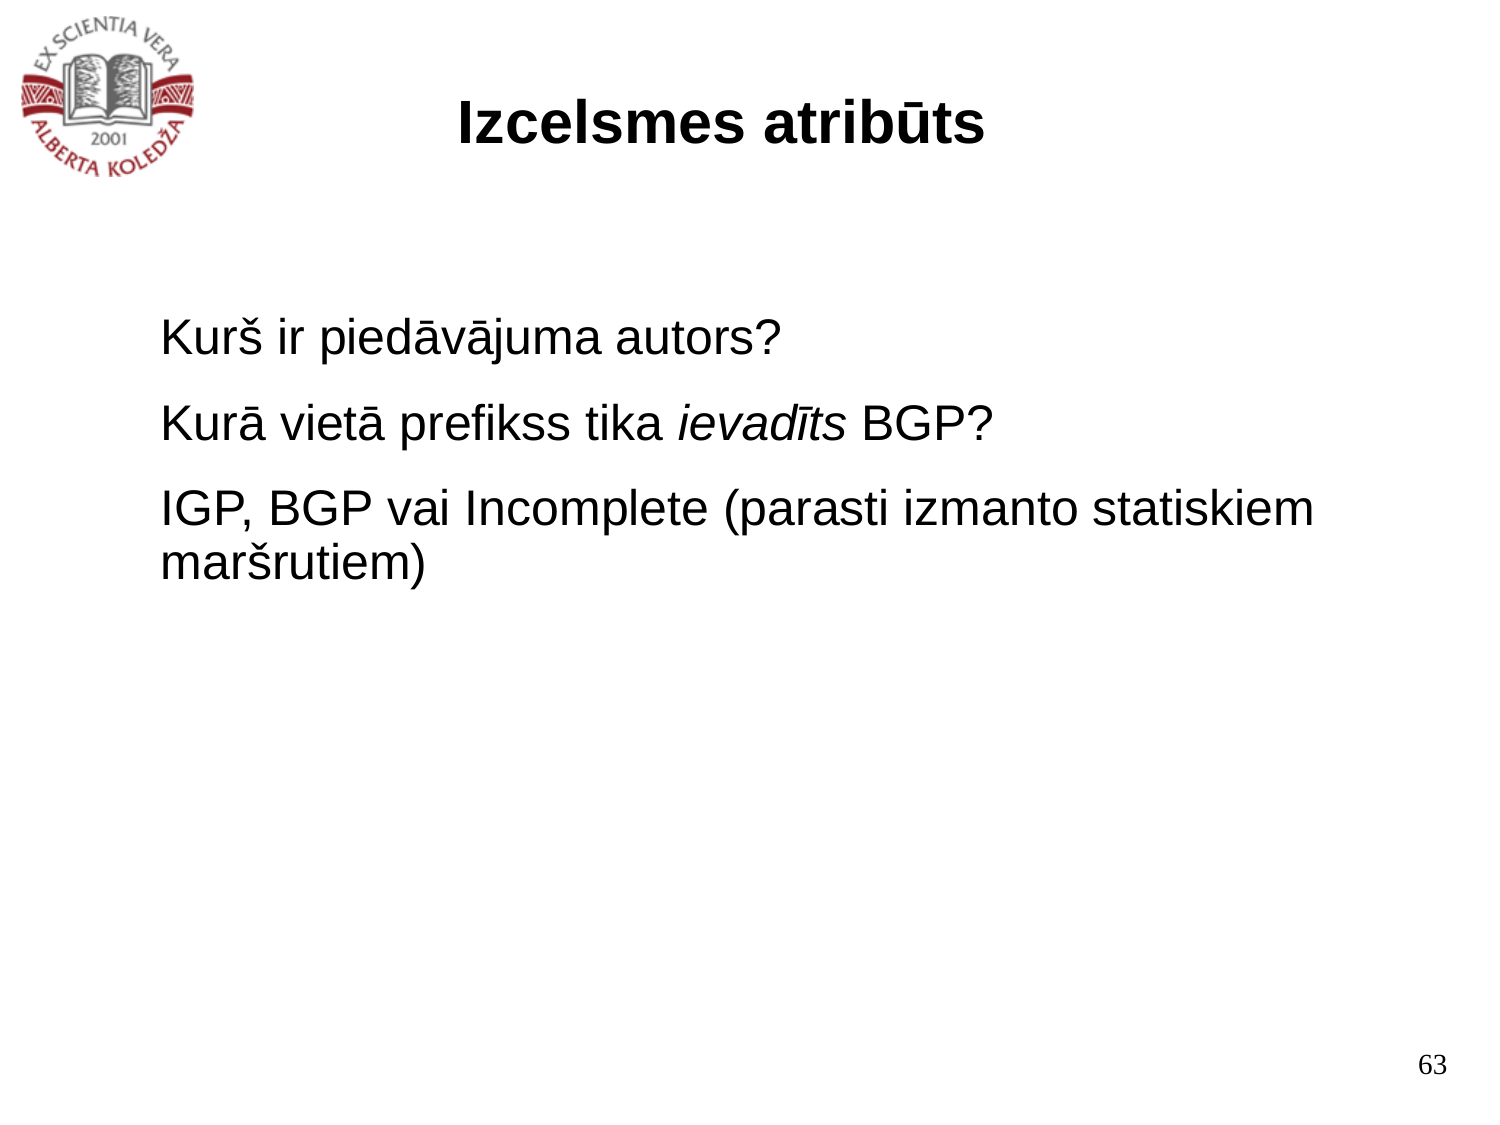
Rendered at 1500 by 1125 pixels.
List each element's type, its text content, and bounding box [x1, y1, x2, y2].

title Izcelsmes atribūts [50, 62, 1374, 175]
picture [21, 16, 194, 177]
list Kurš ir piedāvājuma autors? Kurā vietā prefikss tika ievadīts BGP? IGP, BGP vai Incomplete (parasti izmanto statiskiem maršrutiem) [74, 200, 1463, 1101]
